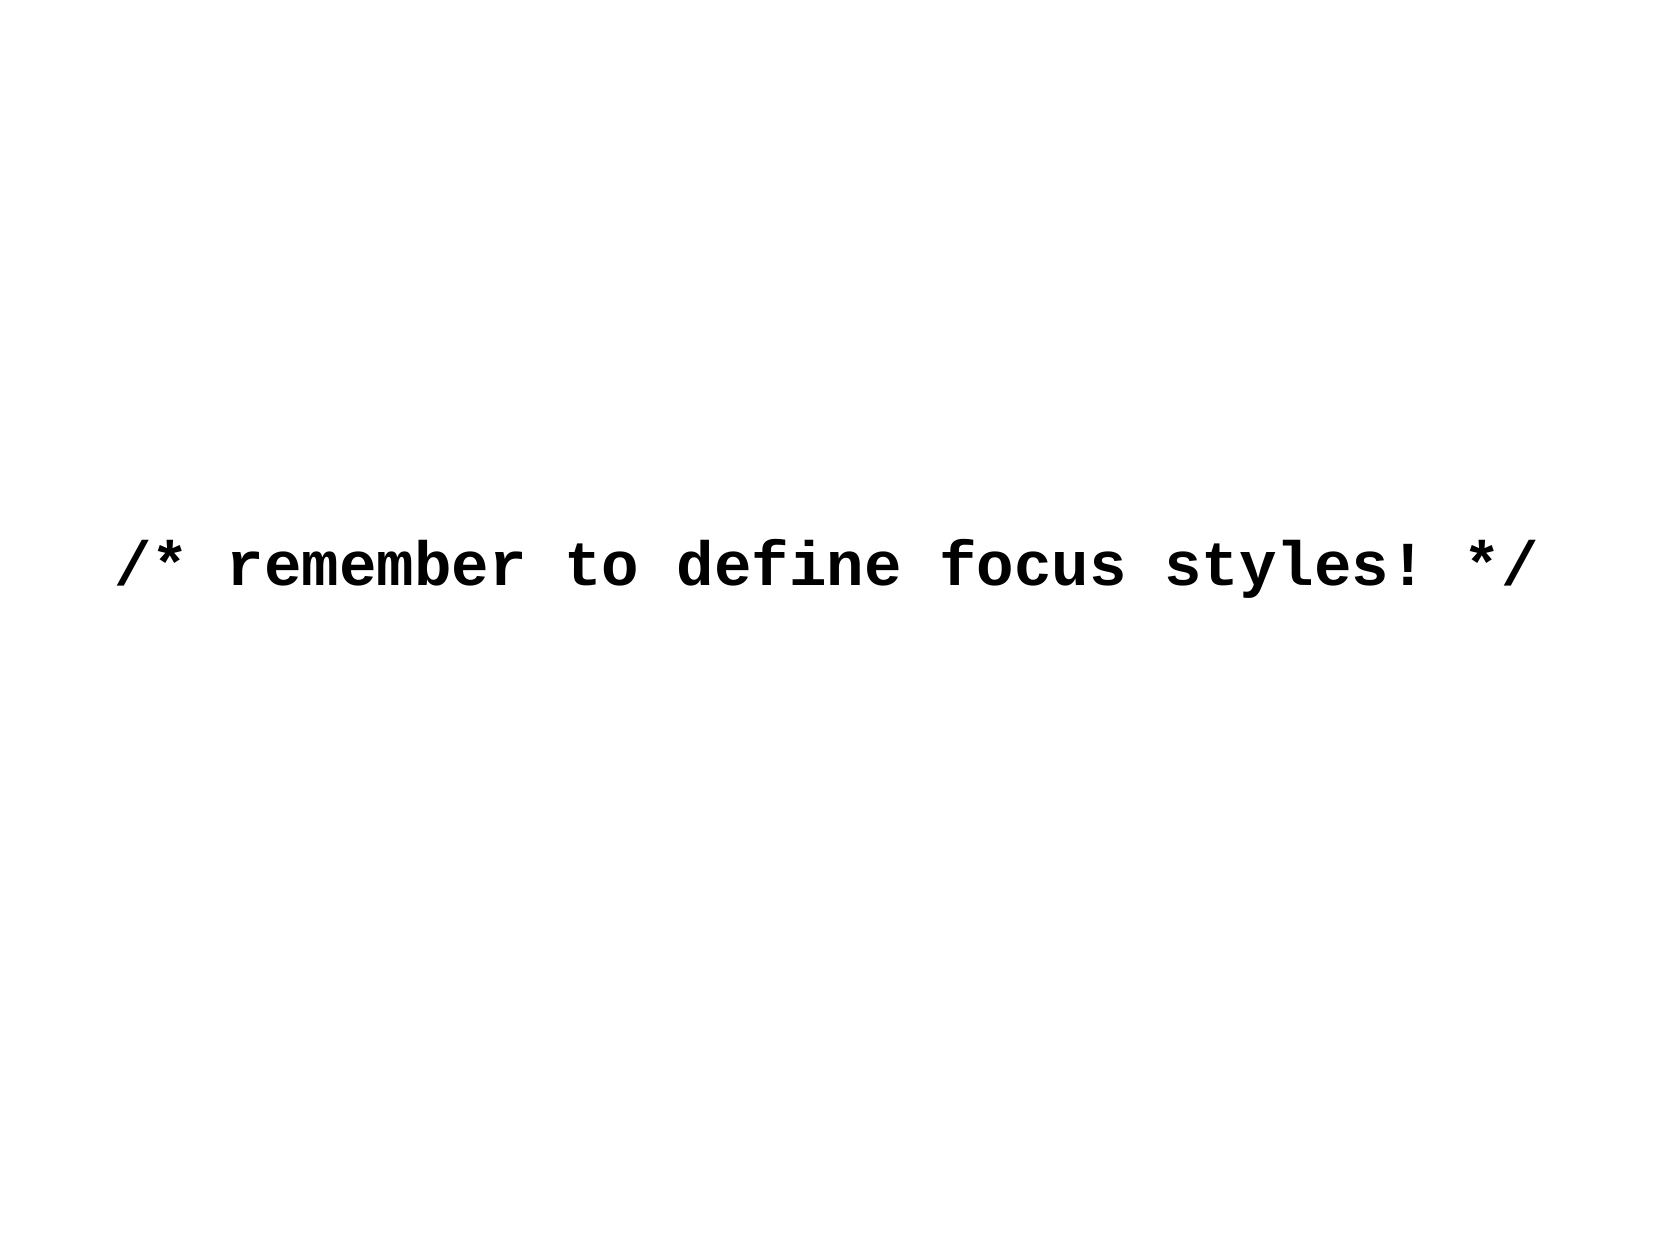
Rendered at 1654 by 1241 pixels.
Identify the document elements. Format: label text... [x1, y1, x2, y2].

subtitle /* remember to define focus styles! */ [82, 118, 1571, 1021]
